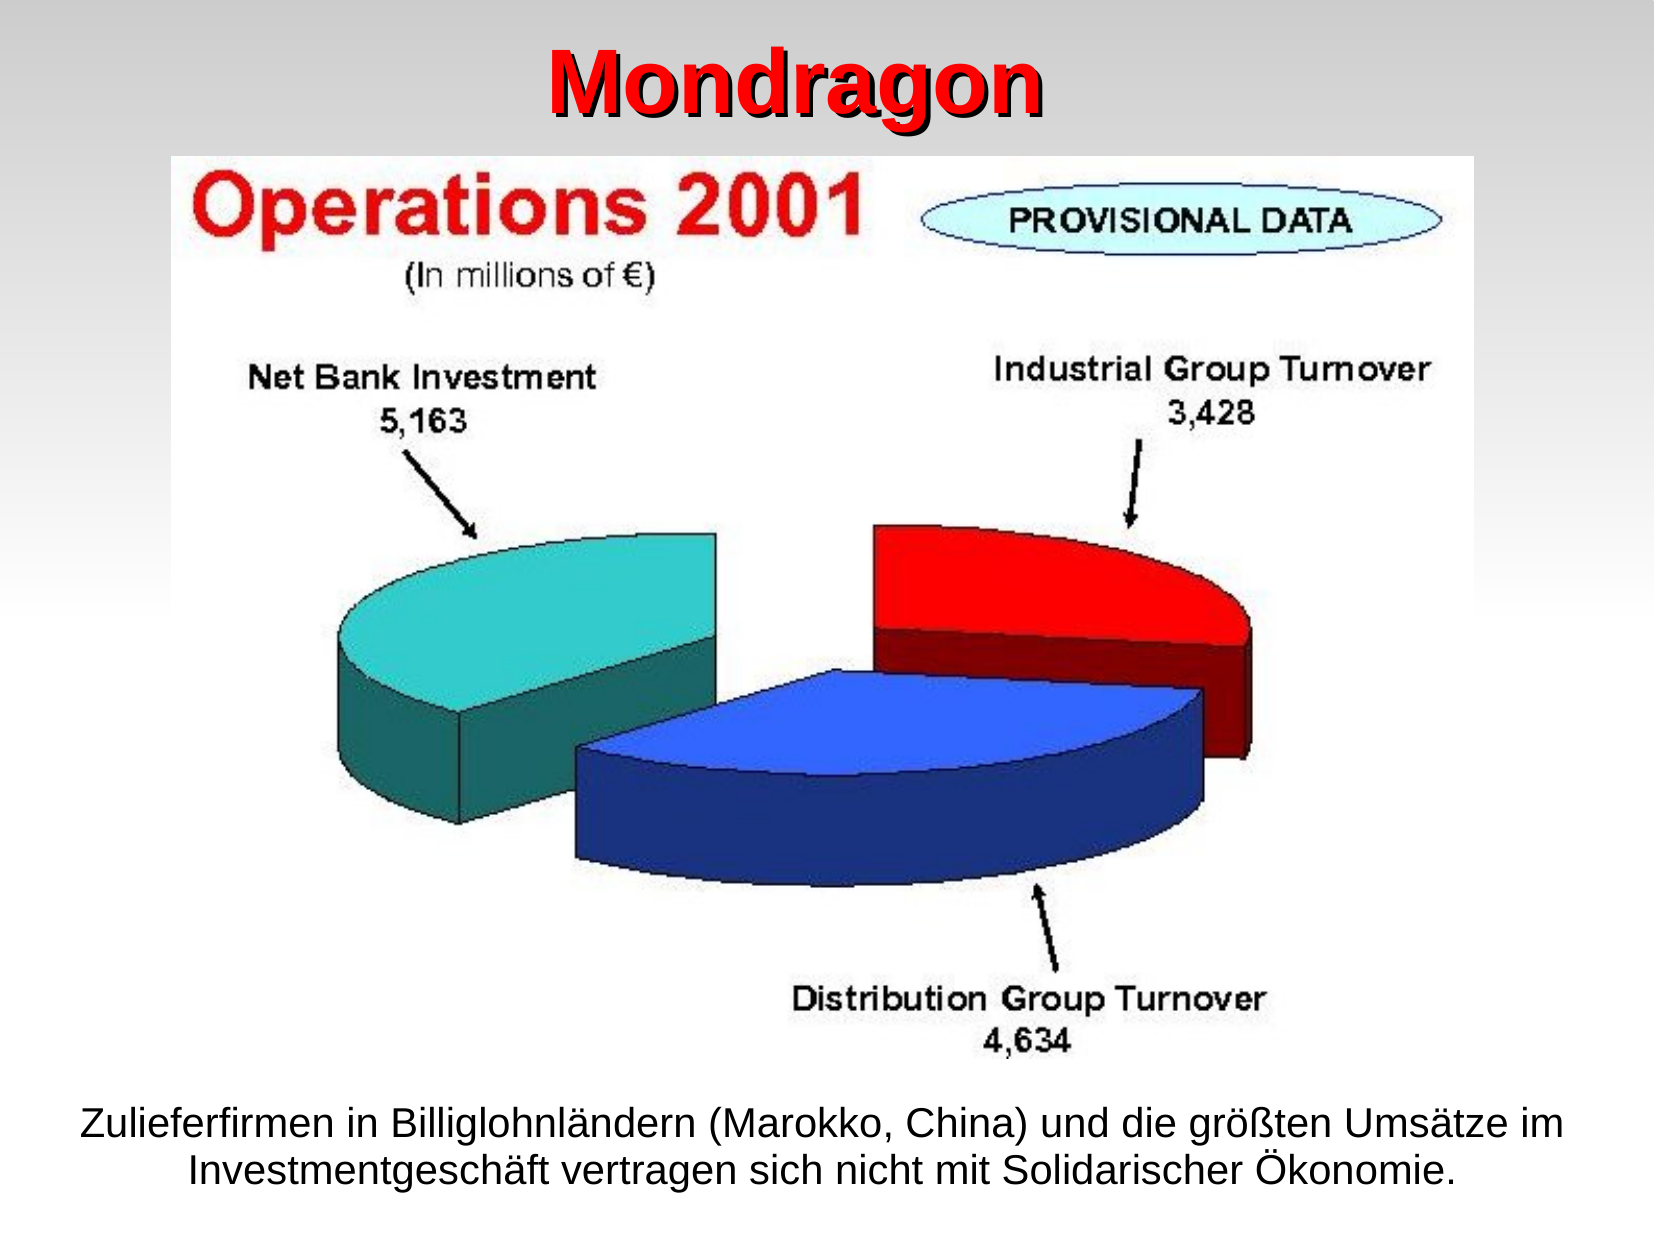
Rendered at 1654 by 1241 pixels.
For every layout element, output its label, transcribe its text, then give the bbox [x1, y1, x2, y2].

text_box Mondragon [531, 23, 1061, 141]
picture [171, 156, 1474, 1059]
text_box Zulieferfirmen in Billiglohnländern (Marokko, China) und die größten Umsätze im Investmentgeschäft vertragen sich nicht mit Solidarischer Ökonomie. [64, 1092, 1581, 1201]
